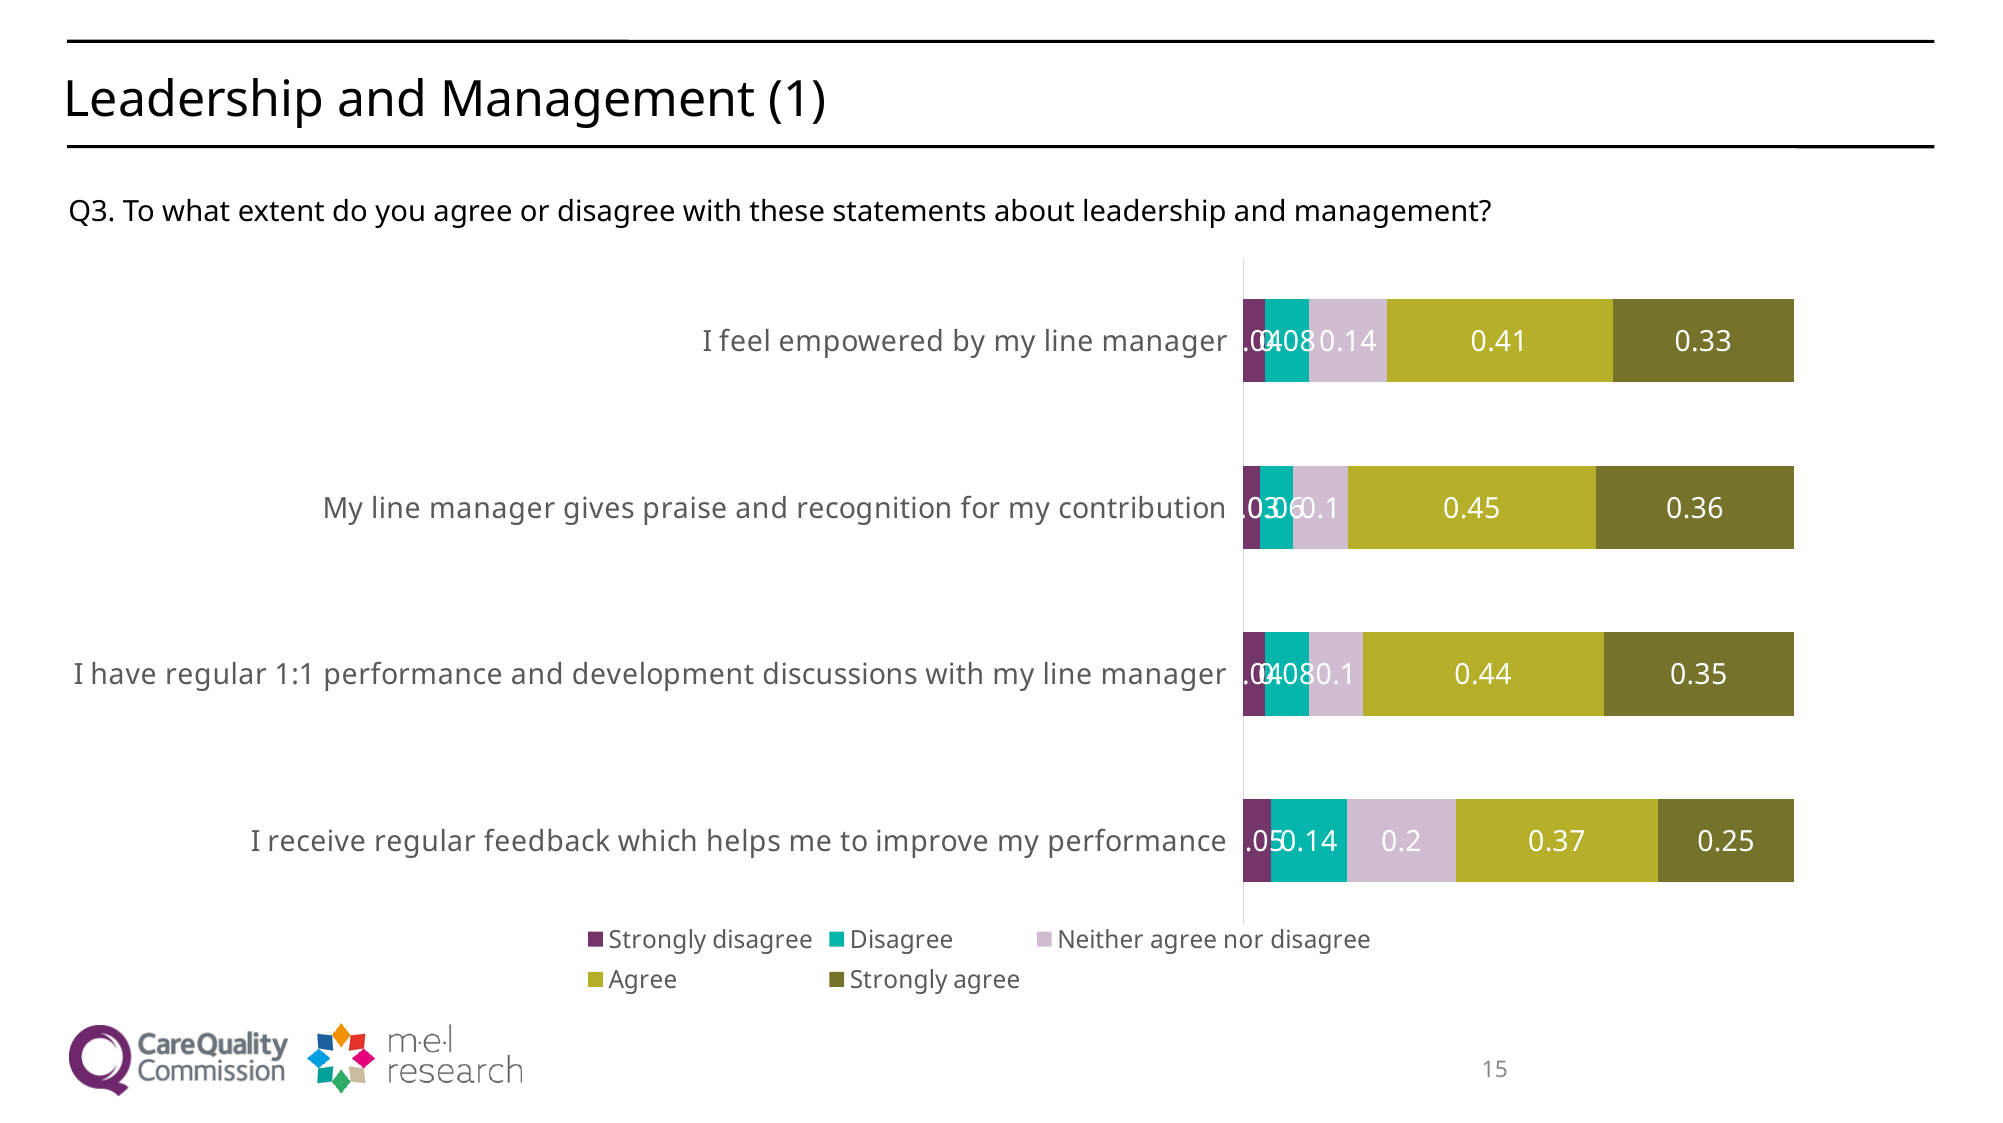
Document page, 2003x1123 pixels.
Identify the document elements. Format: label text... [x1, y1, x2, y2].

text_box Q3. To what extent do you agree or disagree with these statements about leadership and management? [68, 184, 1586, 227]
picture [307, 1023, 522, 1093]
title Leadership and Management (1) [63, 47, 1931, 135]
slide_number 15 [1466, 1039, 1934, 1100]
chart [73, 218, 1846, 1003]
picture [67, 1023, 291, 1099]
